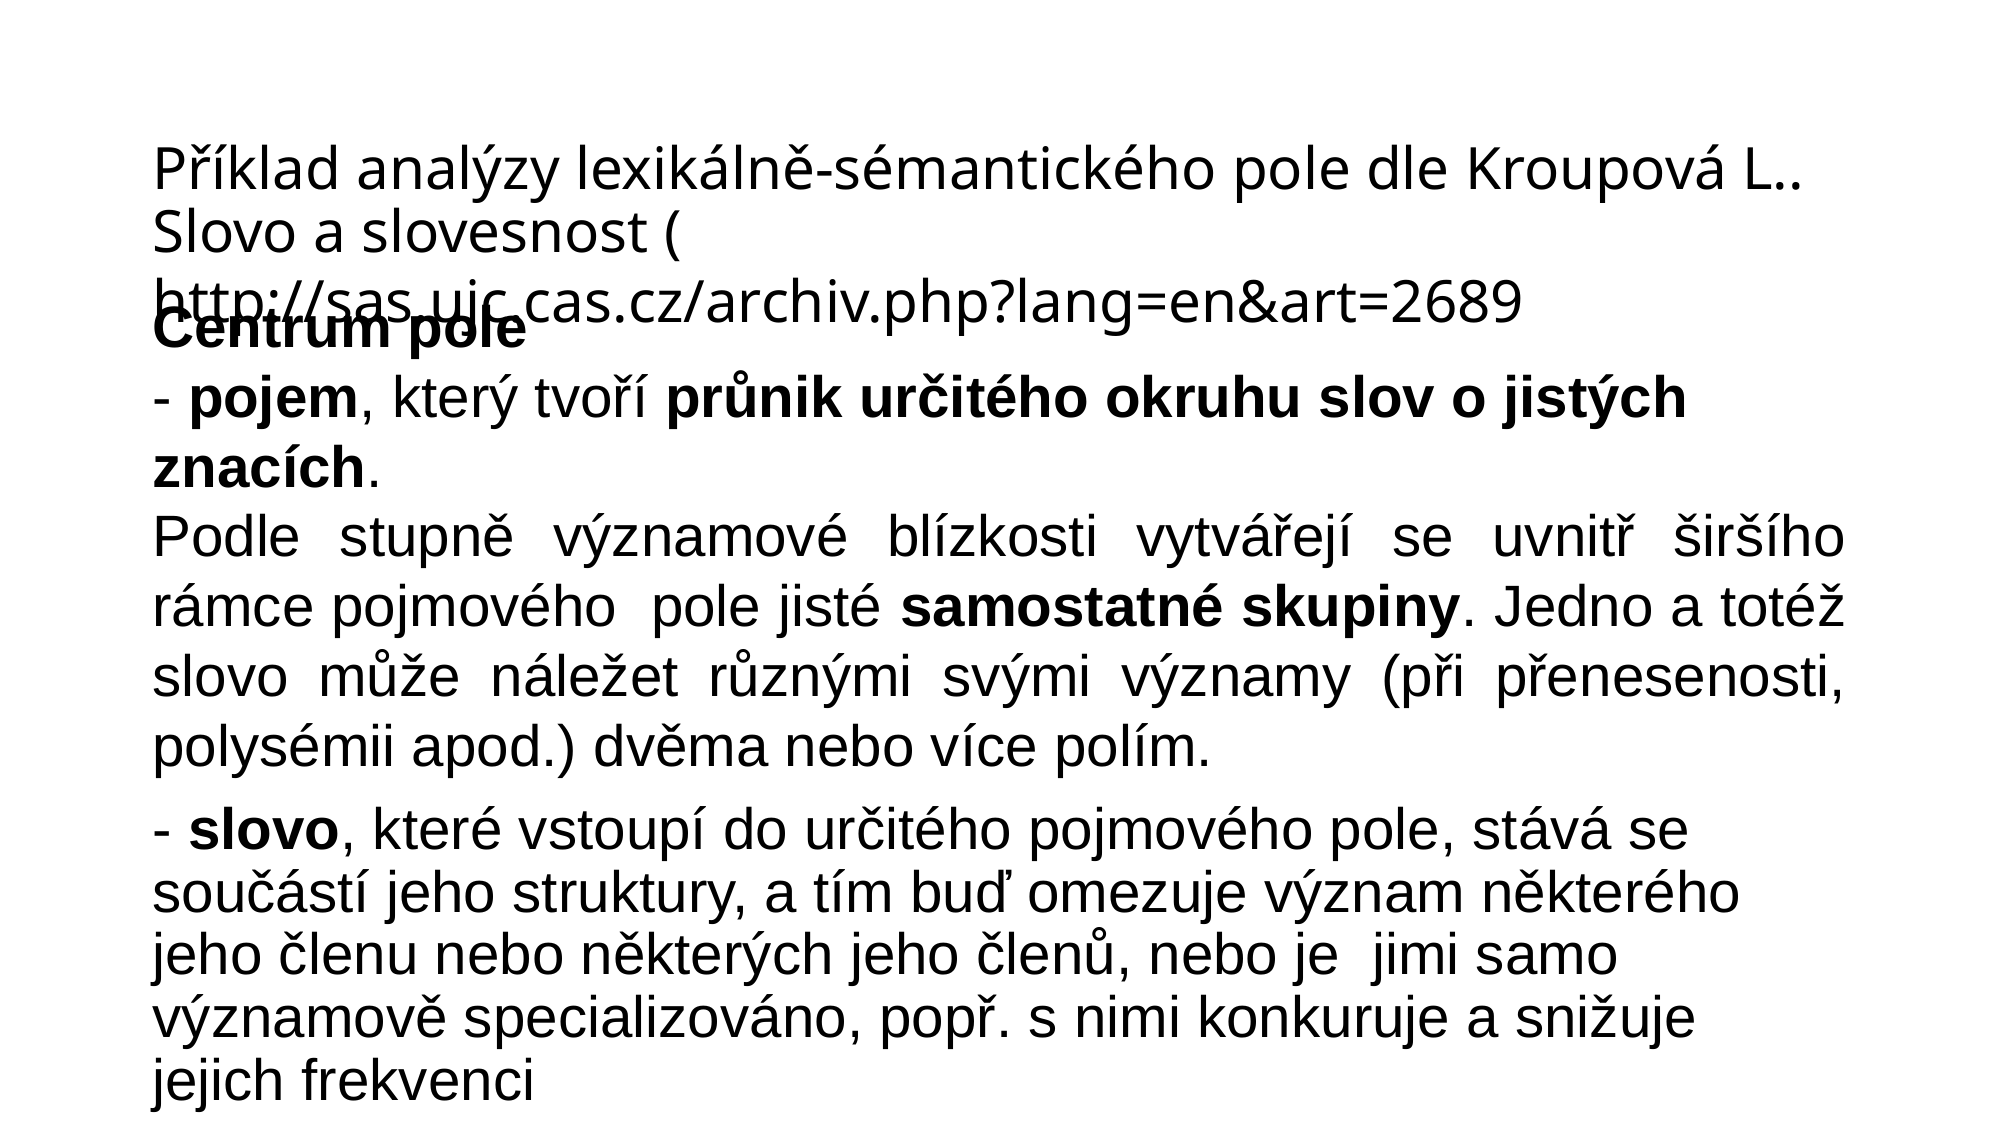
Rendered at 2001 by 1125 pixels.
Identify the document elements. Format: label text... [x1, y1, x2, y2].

list Centrum pole - pojem, který tvoří průnik určitého okruhu slov o jistých znacích. Podle stupně významové blízkosti vytvářejí se uvnitř širšího rámce pojmového pole jisté samostatné skupiny. Jedno a totéž slovo může náležet různými svými významy (při přenesenosti, polysémii apod.) dvěma nebo více polím. - slovo, které vstoupí do určitého pojmového pole, stává se součástí jeho struktury, a tím buď omezuje význam některého jeho členu nebo některých jeho členů, nebo je jimi samo významově specializováno, popř. s nimi konkuruje a snižuje jejich frekvenci [137, 276, 1863, 1125]
title Příklad analýzy lexikálně-sémantického pole dle Kroupová L.. Slovo a slovesnost (http://sas.ujc.cas.cz/archiv.php?lang=en&art=2689 [137, 59, 1863, 276]
